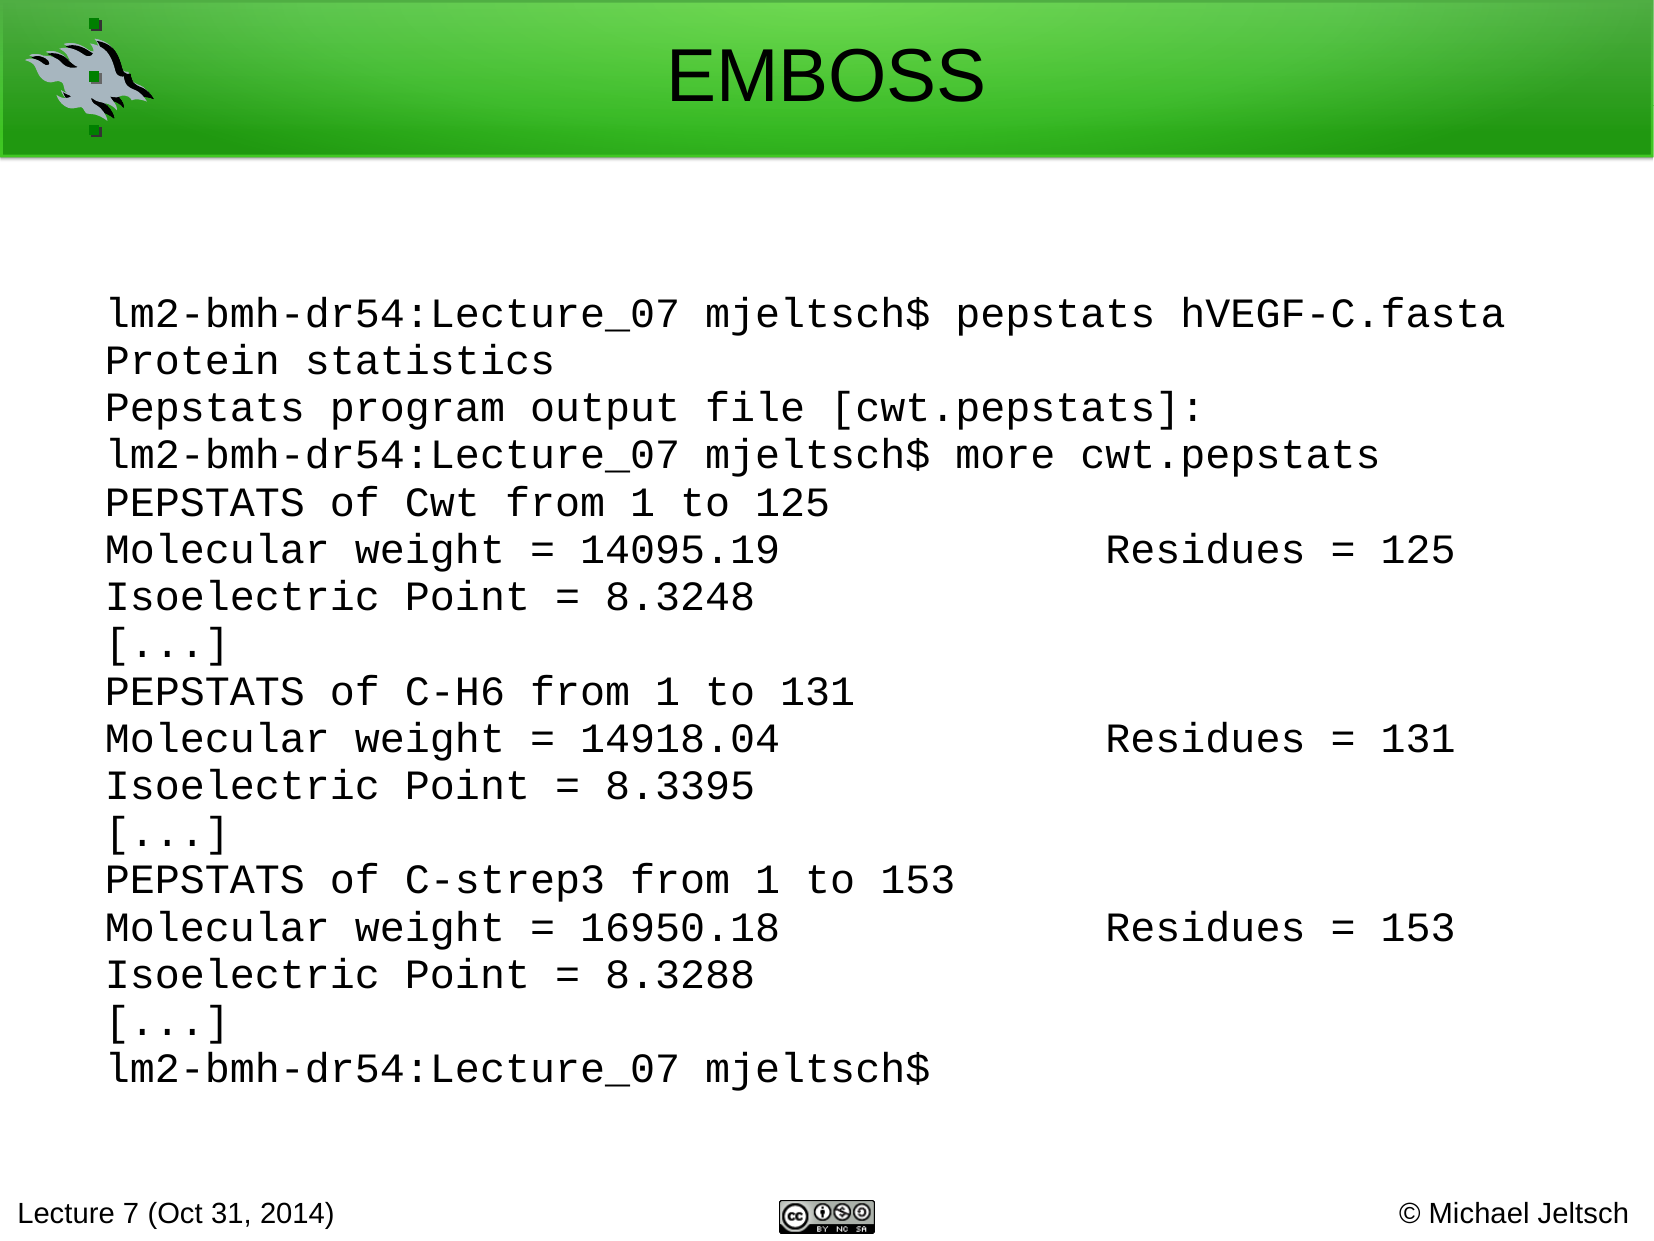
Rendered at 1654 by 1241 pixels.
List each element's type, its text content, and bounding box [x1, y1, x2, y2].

title EMBOSS [206, 30, 1448, 121]
picture [779, 1200, 875, 1234]
text_box lm2-bmh-dr54:Lecture_07 mjeltsch$ pepstats hVEGF-C.fasta Protein statistics Pepstats program output file [cwt.pepstats]: lm2-bmh-dr54:Lecture_07 mjeltsch$ more cwt.pepstats PEPSTATS of Cwt from 1 to 125 Molecular weight = 14095.19 Residues = 125 Isoelectric Point = 8.3248 [...] PEPSTATS of C-H6 from 1 to 131 Molecular weight = 14918.04 Residues = 131 Isoelectric Point = 8.3395 [...] PEPSTATS of C-strep3 from 1 to 153 Molecular weight = 16950.18 Residues = 153 Isoelectric Point = 8.3288 [...] lm2-bmh-dr54:Lecture_07 mjeltsch$ [90, 285, 1546, 1103]
